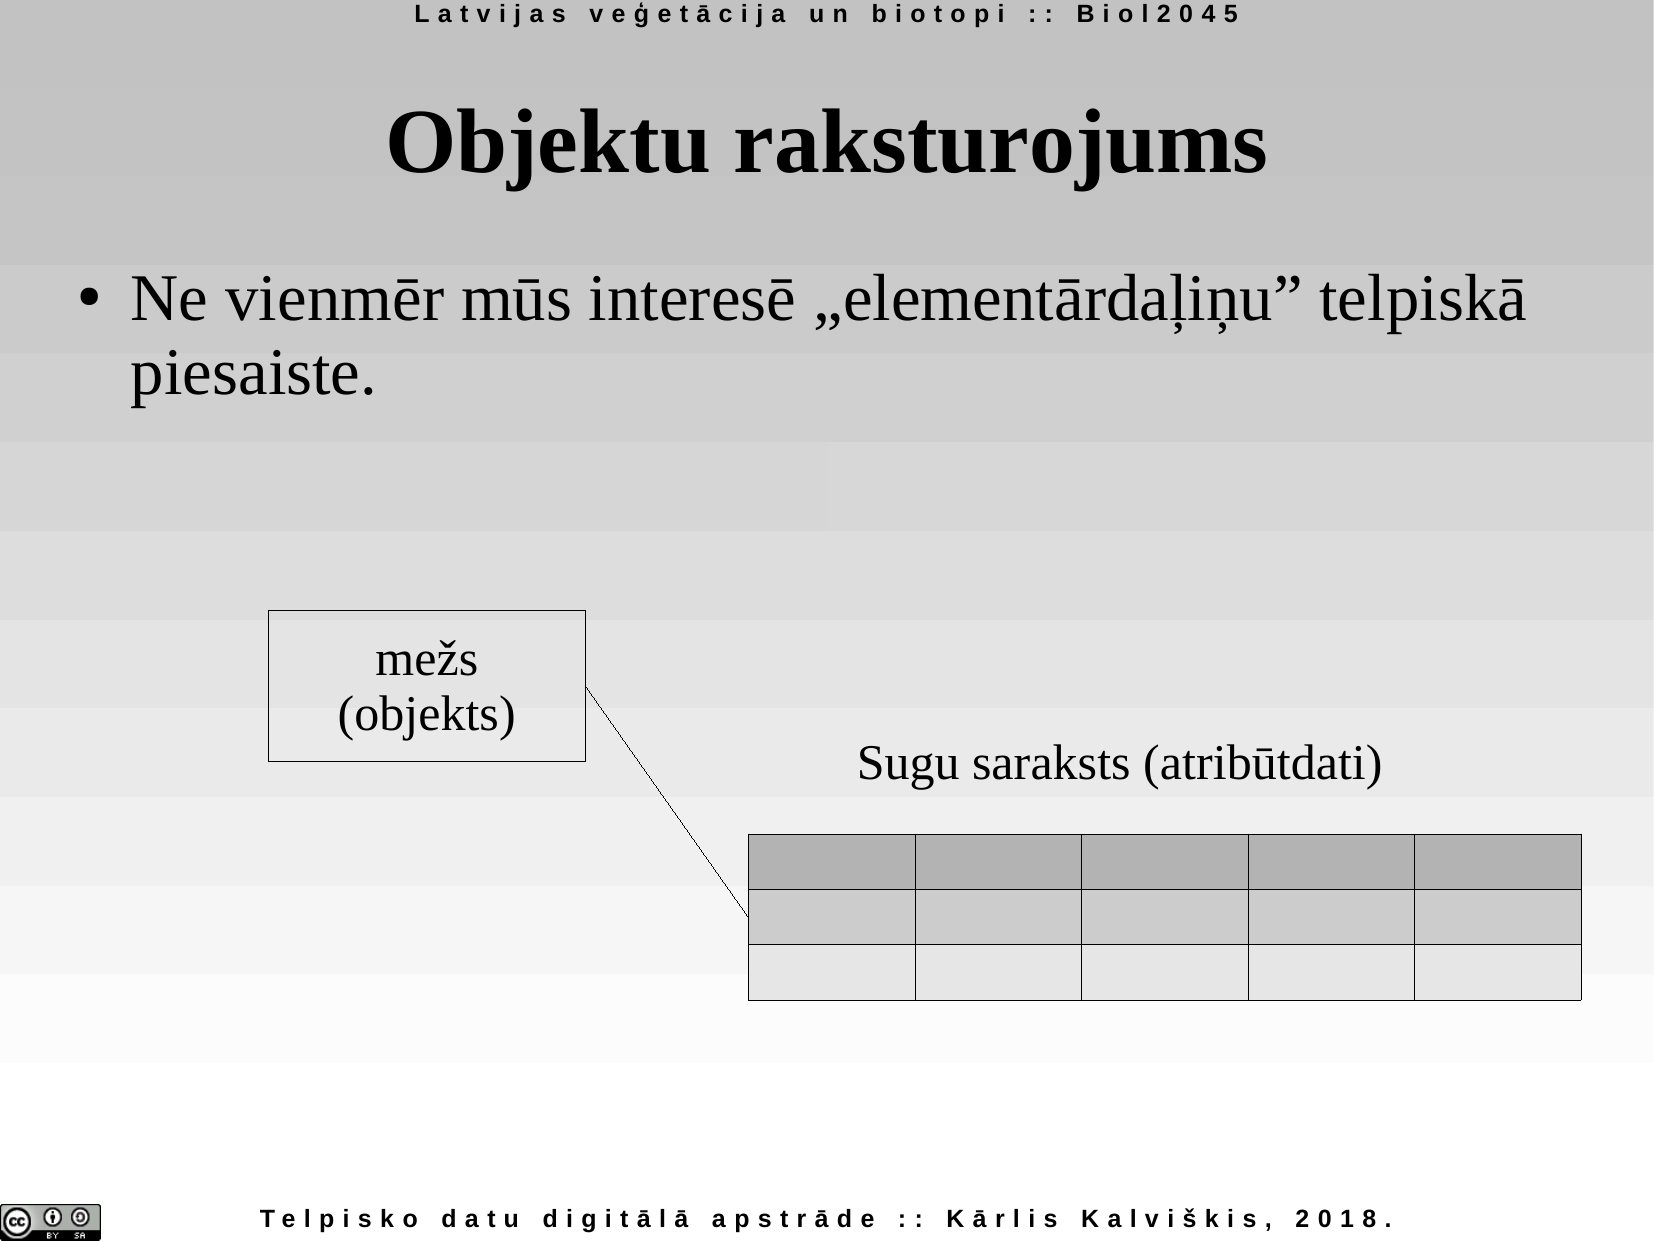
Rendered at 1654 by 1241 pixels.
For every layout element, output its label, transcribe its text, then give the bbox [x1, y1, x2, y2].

list Ne vienmēr mūs interesē „elementārdaļiņu” telpiskā piesaiste. [59, 261, 1596, 1175]
table_header [1082, 835, 1248, 889]
table_header [749, 835, 915, 889]
table_cell [1082, 890, 1248, 944]
table_cell [1415, 890, 1581, 944]
text_box Sugu saraksts (atribūtdati) [856, 734, 1384, 791]
table_header [1249, 835, 1414, 889]
table_cell [749, 945, 915, 1000]
table_cell [1249, 945, 1414, 1000]
table_header [1415, 835, 1581, 889]
table_header [916, 835, 1081, 889]
table_cell [916, 890, 1081, 944]
title Objektu raksturojums [59, 37, 1596, 246]
table_cell [1415, 945, 1581, 1000]
table_cell [916, 945, 1081, 1000]
table_cell [749, 890, 915, 944]
text_box mežs (objekts) [268, 610, 586, 762]
table_cell [1249, 890, 1414, 944]
picture [0, 0, 1654, 1241]
table_cell [1082, 945, 1248, 1000]
